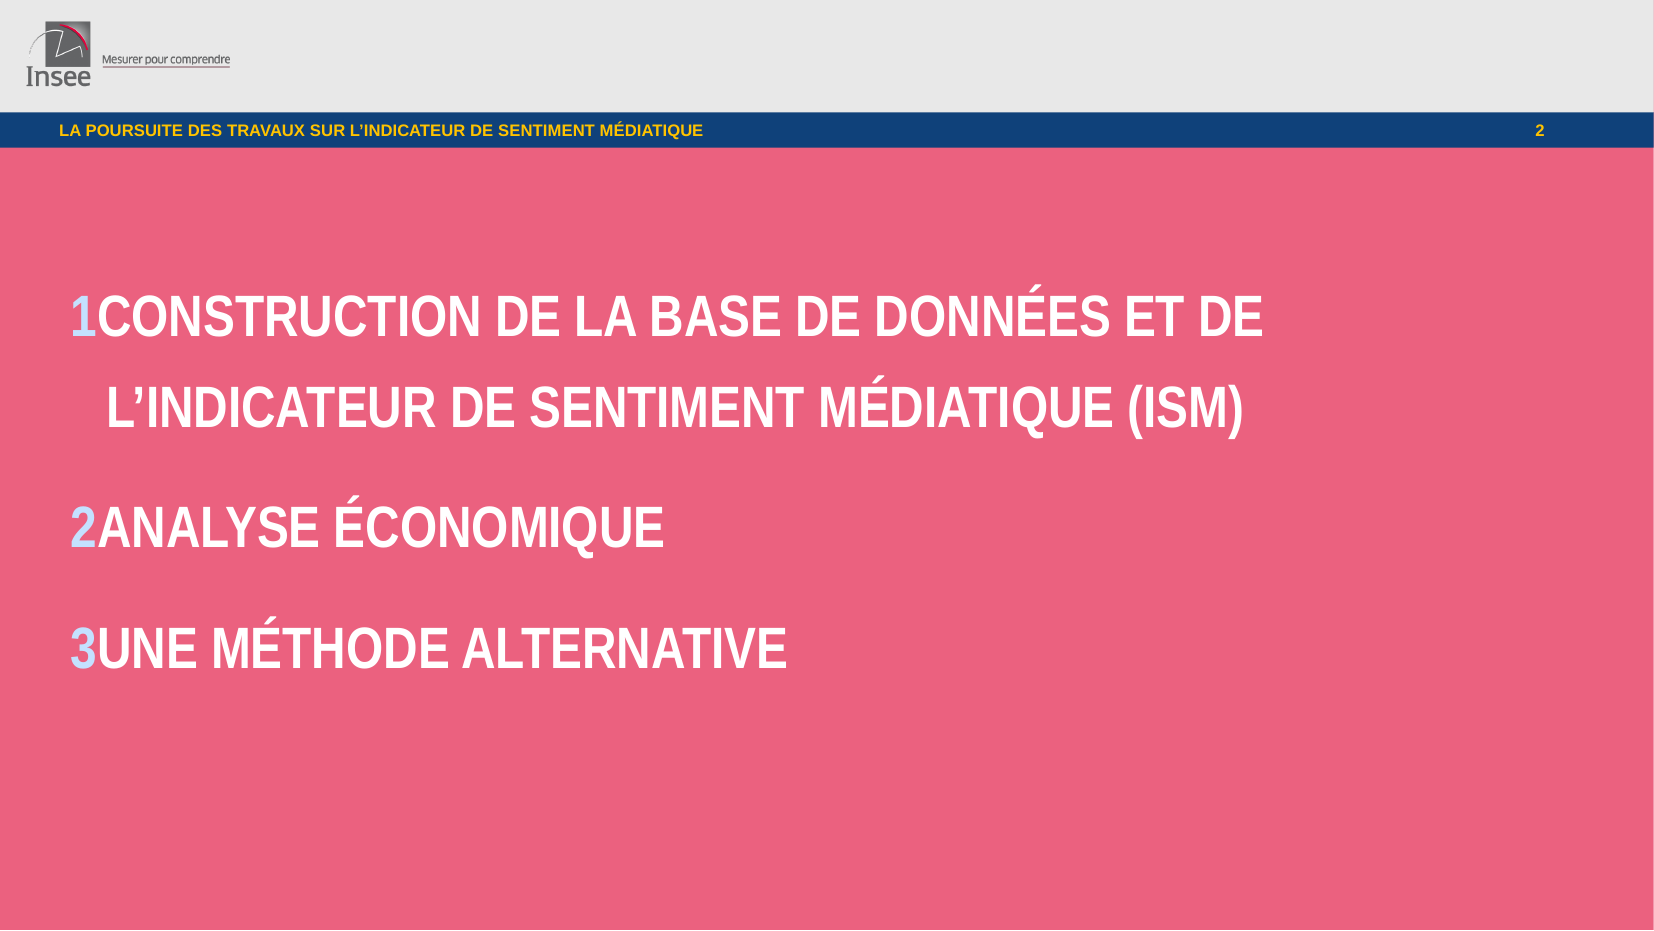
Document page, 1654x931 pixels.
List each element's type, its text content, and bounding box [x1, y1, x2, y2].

text_box [1535, 112, 1654, 148]
subtitle Construction de la base de données et de l’Indicateur de sentiment médiatique (ism) Analyse économique Une méthode alternative [70, 205, 1607, 733]
text_box La poursuite des travaux sur l’indicateur de Sentiment Médiatique [59, 112, 1535, 148]
